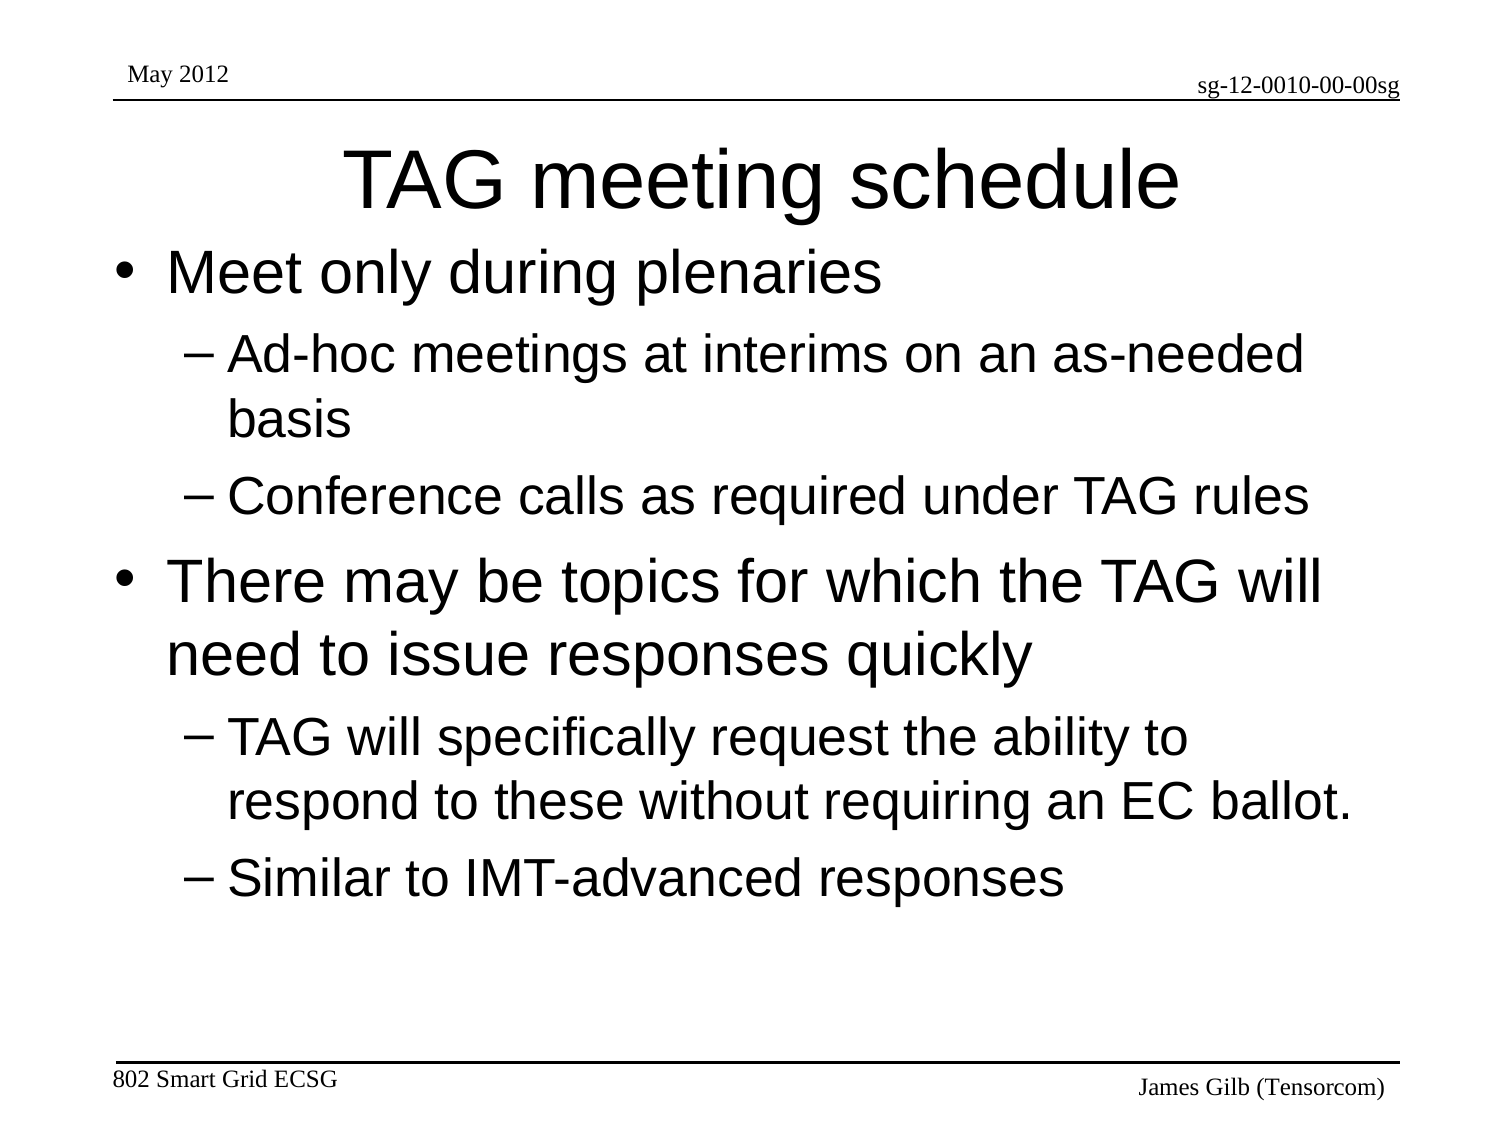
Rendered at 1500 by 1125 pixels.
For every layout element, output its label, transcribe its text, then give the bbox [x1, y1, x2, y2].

title TAG meeting schedule [125, 112, 1401, 238]
list Meet only during plenaries Ad-hoc meetings at interims on an as-needed basis Conference calls as required under TAG rules There may be topics for which the TAG will need to issue responses quickly TAG will specifically request the ability to respond to these without requiring an EC ballot. Similar to IMT-advanced responses [99, 224, 1375, 968]
